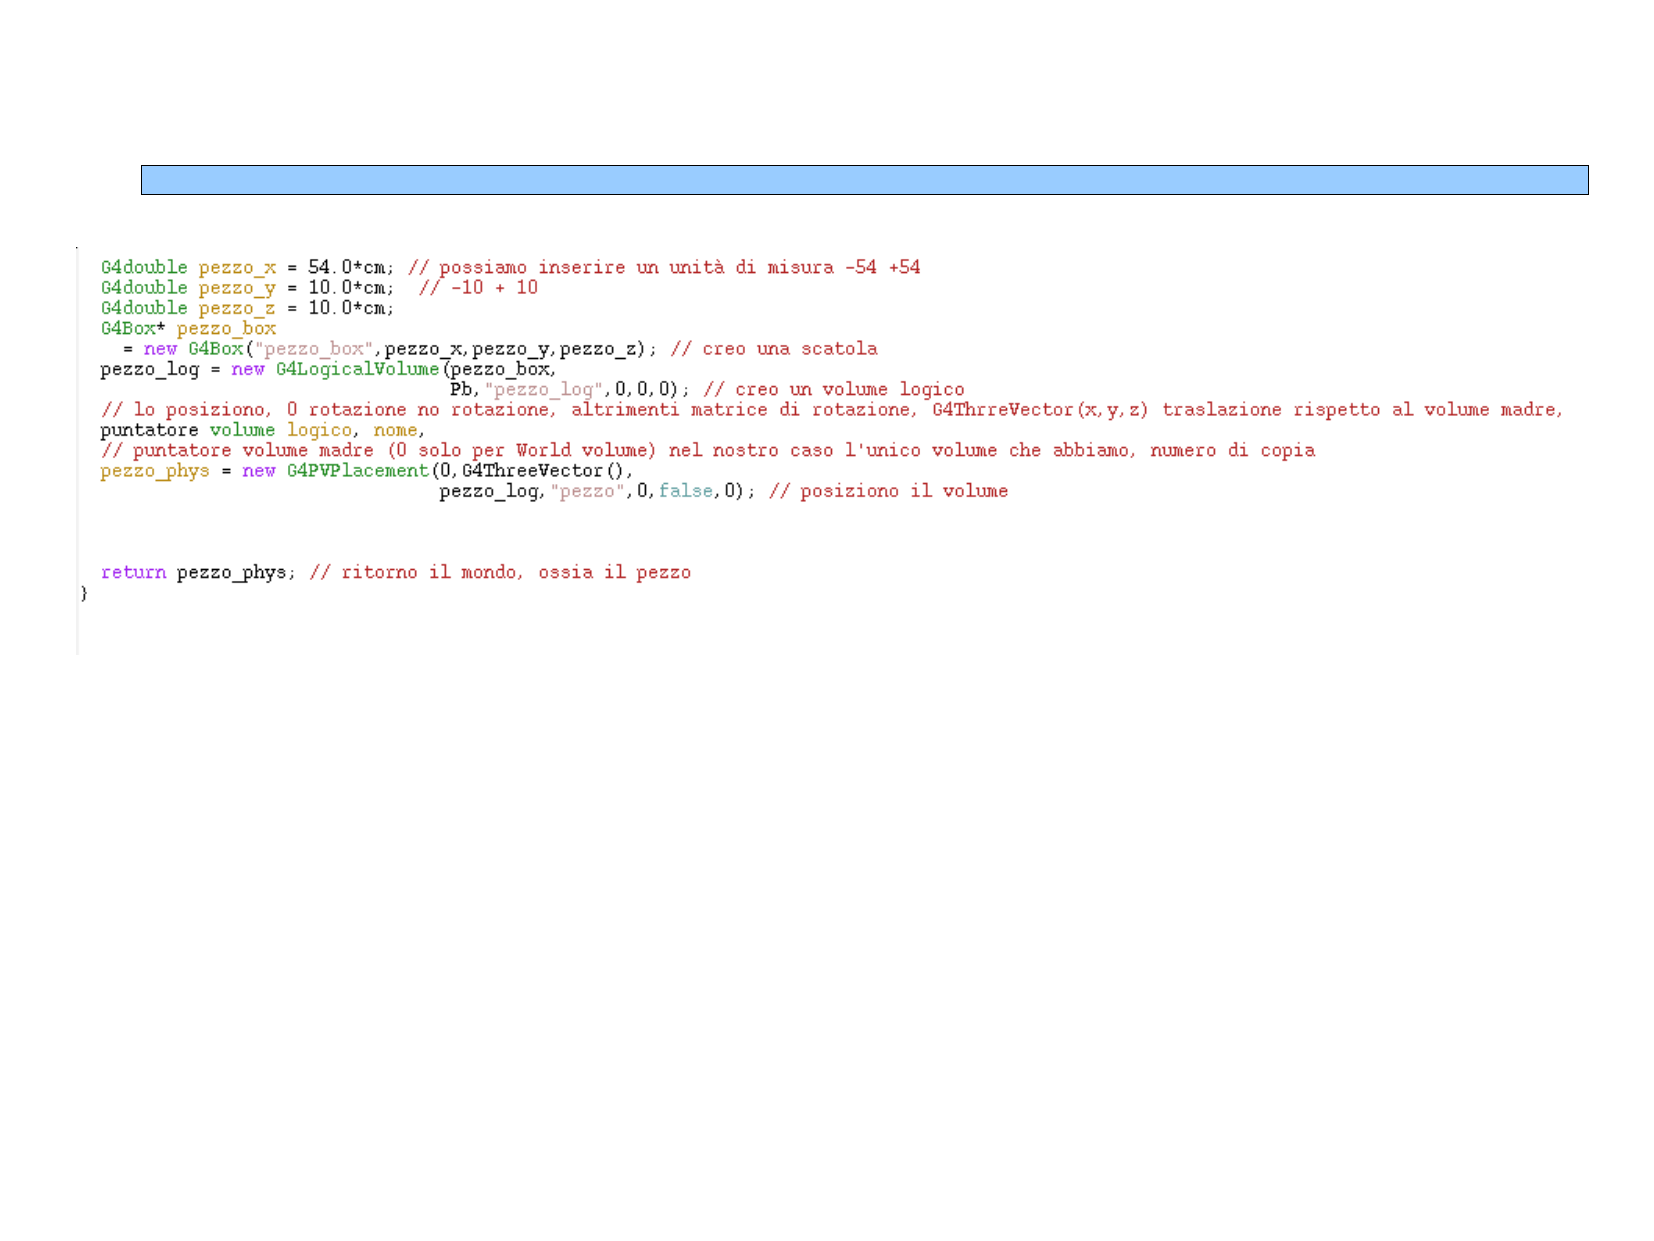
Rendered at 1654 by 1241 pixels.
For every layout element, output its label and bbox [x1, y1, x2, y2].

picture [76, 247, 1589, 656]
